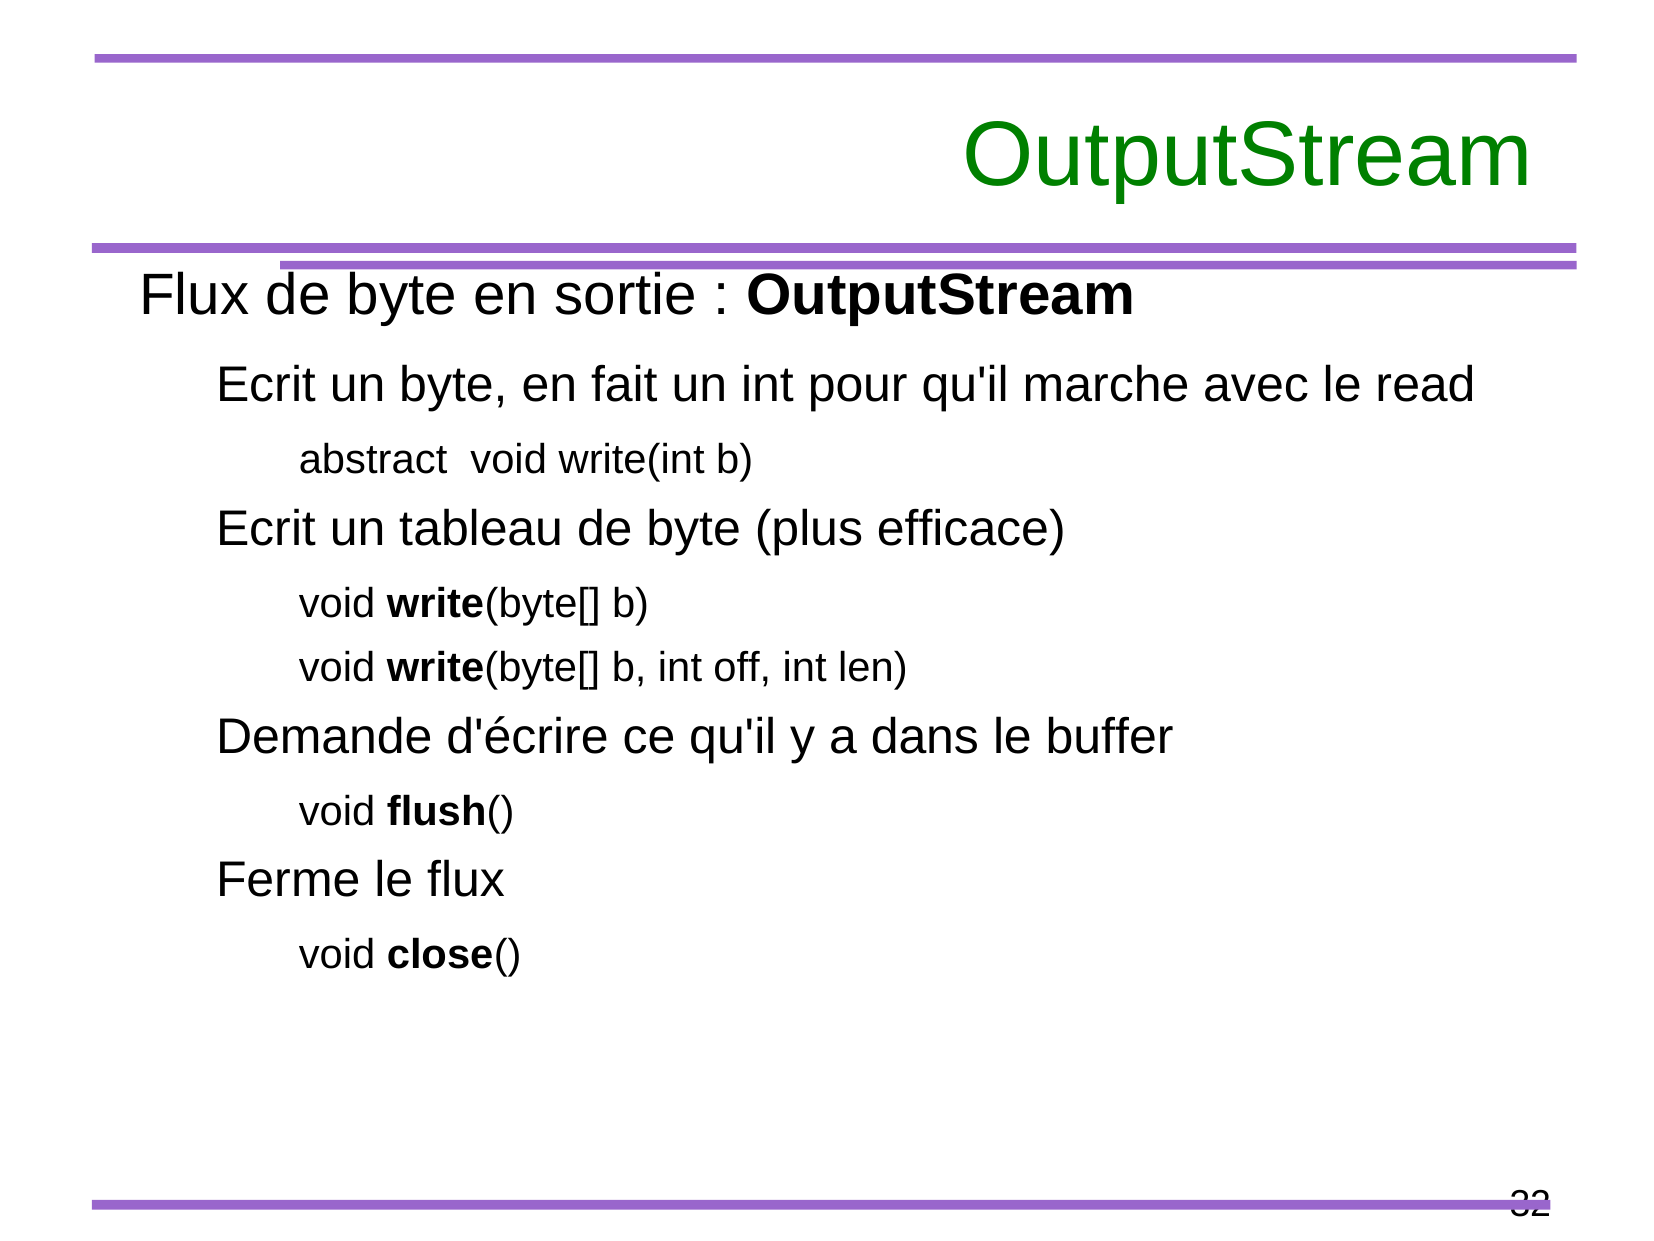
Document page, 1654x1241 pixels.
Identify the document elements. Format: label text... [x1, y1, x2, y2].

list Flux de byte en sortie : OutputStream Ecrit un byte, en fait un int pour qu'il marche avec le read abstract void write(int b) Ecrit un tableau de byte (plus efficace) void write(byte[] b) void write(byte[] b, int off, int len) Demande d'écrire ce qu'il y a dans le buffer void flush() Ferme le flux void close() [121, 262, 1534, 1157]
title OutputStream [121, 49, 1534, 257]
